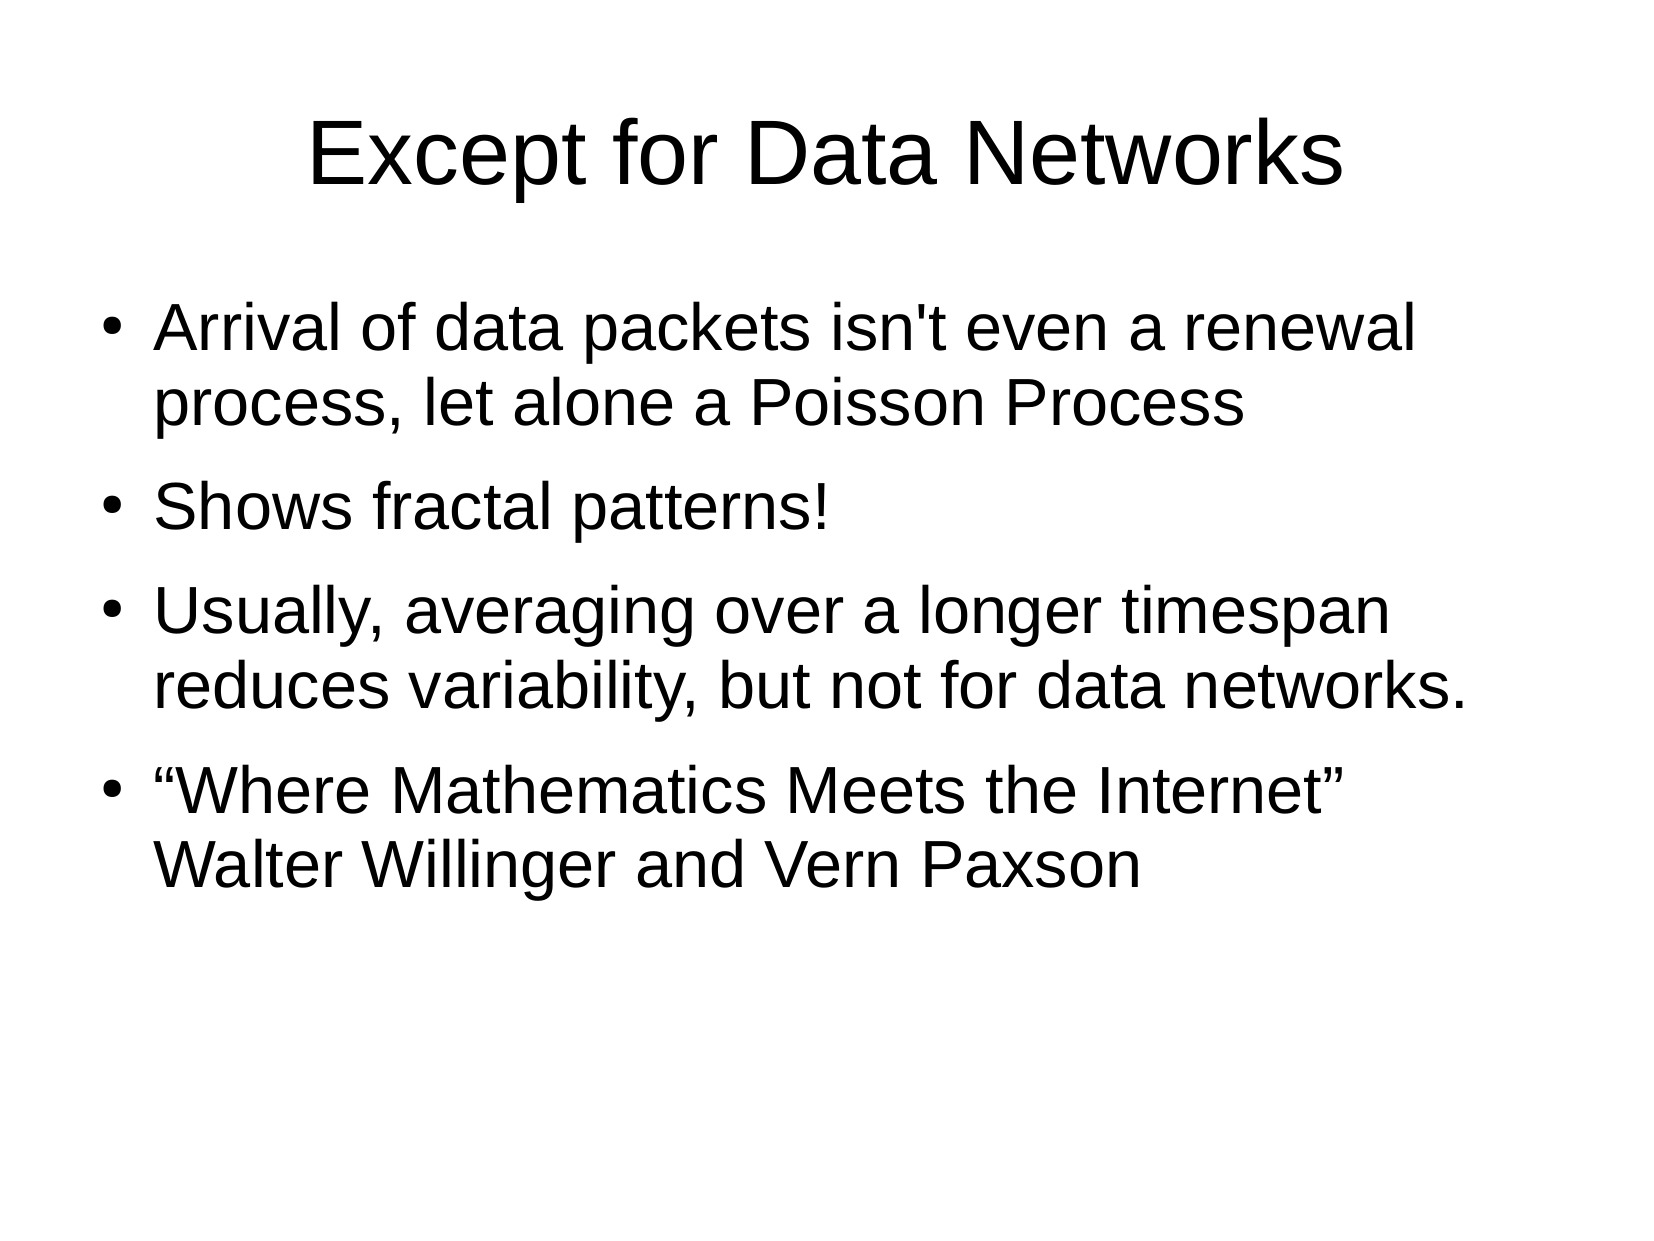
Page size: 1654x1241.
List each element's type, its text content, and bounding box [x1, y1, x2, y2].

list Arrival of data packets isn't even a renewal process, let alone a Poisson Process Shows fractal patterns! Usually, averaging over a longer timespan reduces variability, but not for data networks. “Where Mathematics Meets the Internet” Walter Willinger and Vern Paxson [82, 290, 1571, 1109]
title Except for Data Networks [82, 56, 1571, 250]
